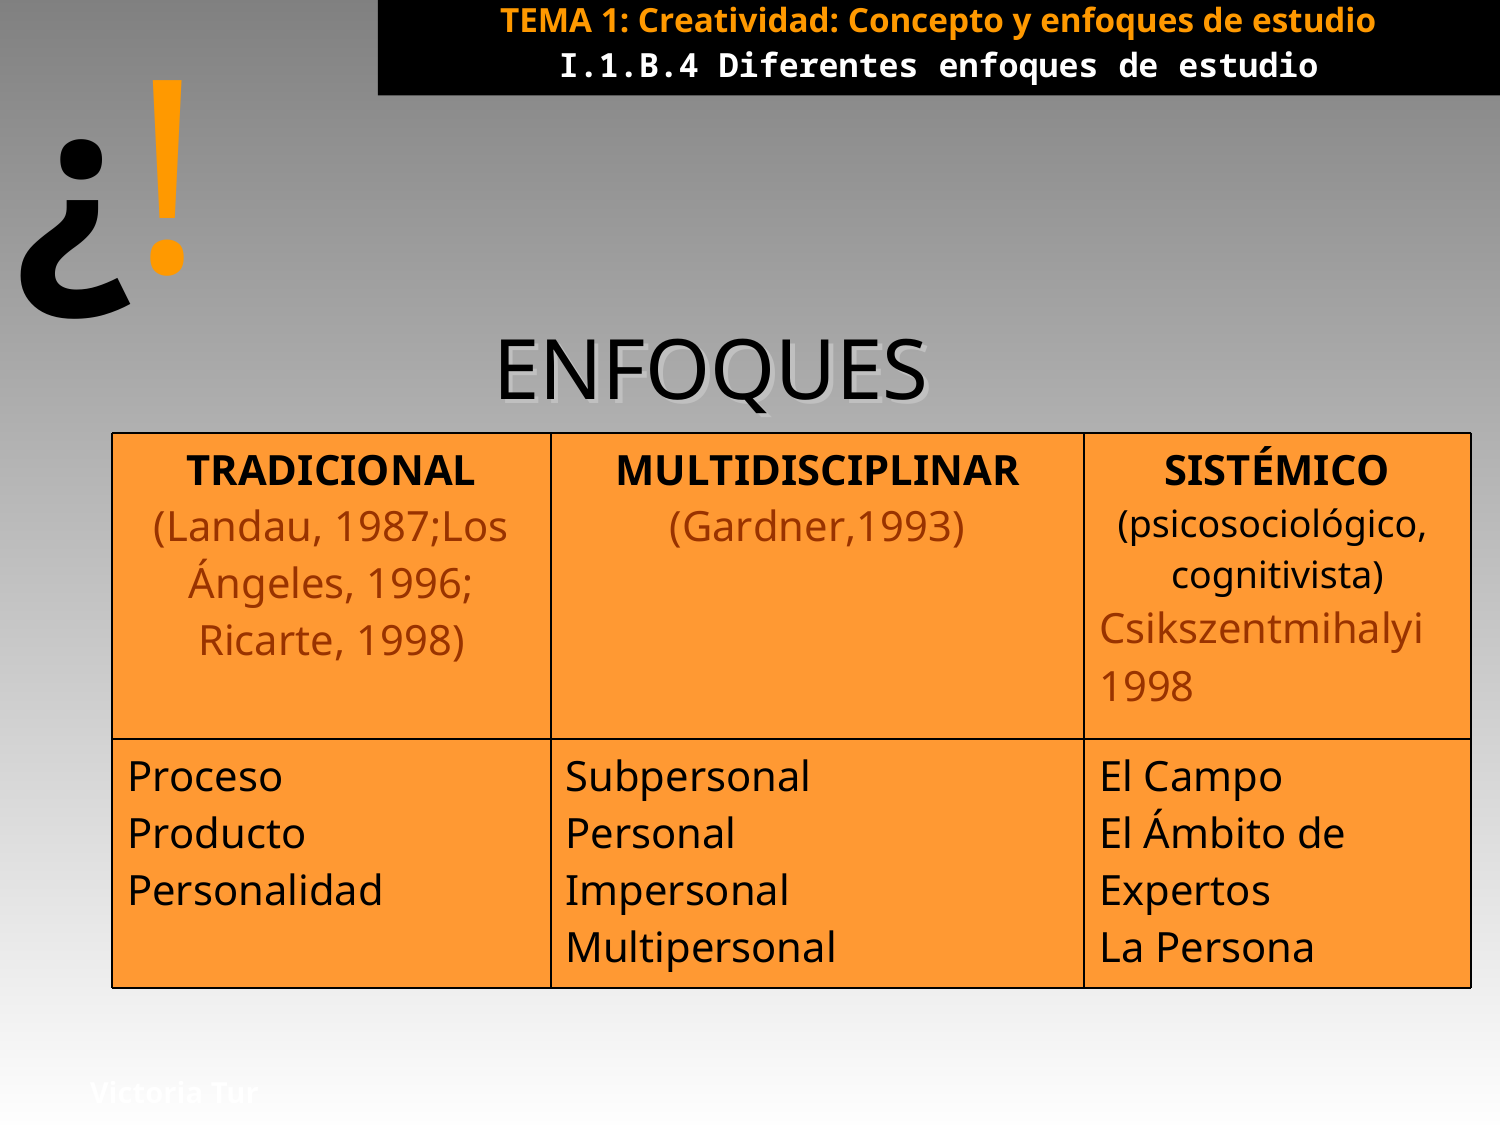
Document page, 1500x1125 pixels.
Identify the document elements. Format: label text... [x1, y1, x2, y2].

text_box ENFOQUES [478, 302, 999, 432]
text_box MULTIDISCIPLINAR (Gardner,1993) [552, 434, 1083, 738]
text_box SISTÉMICO (psicosociológico, cognitivista) Csikszentmihalyi 1998 [1085, 434, 1470, 738]
text_box TRADICIONAL (Landau, 1987;Los Ángeles, 1996; Ricarte, 1998) [113, 434, 550, 738]
text_box Proceso Producto Personalidad [113, 740, 550, 987]
text_box El Campo El Ámbito de Expertos La Persona [1085, 740, 1470, 987]
text_box TEMA 1: Creatividad: Concepto y enfoques de estudio I.1.B.4 Diferentes enfoques de estudio [377, 0, 1500, 96]
text_box Subpersonal Personal Impersonal Multipersonal [552, 740, 1083, 987]
